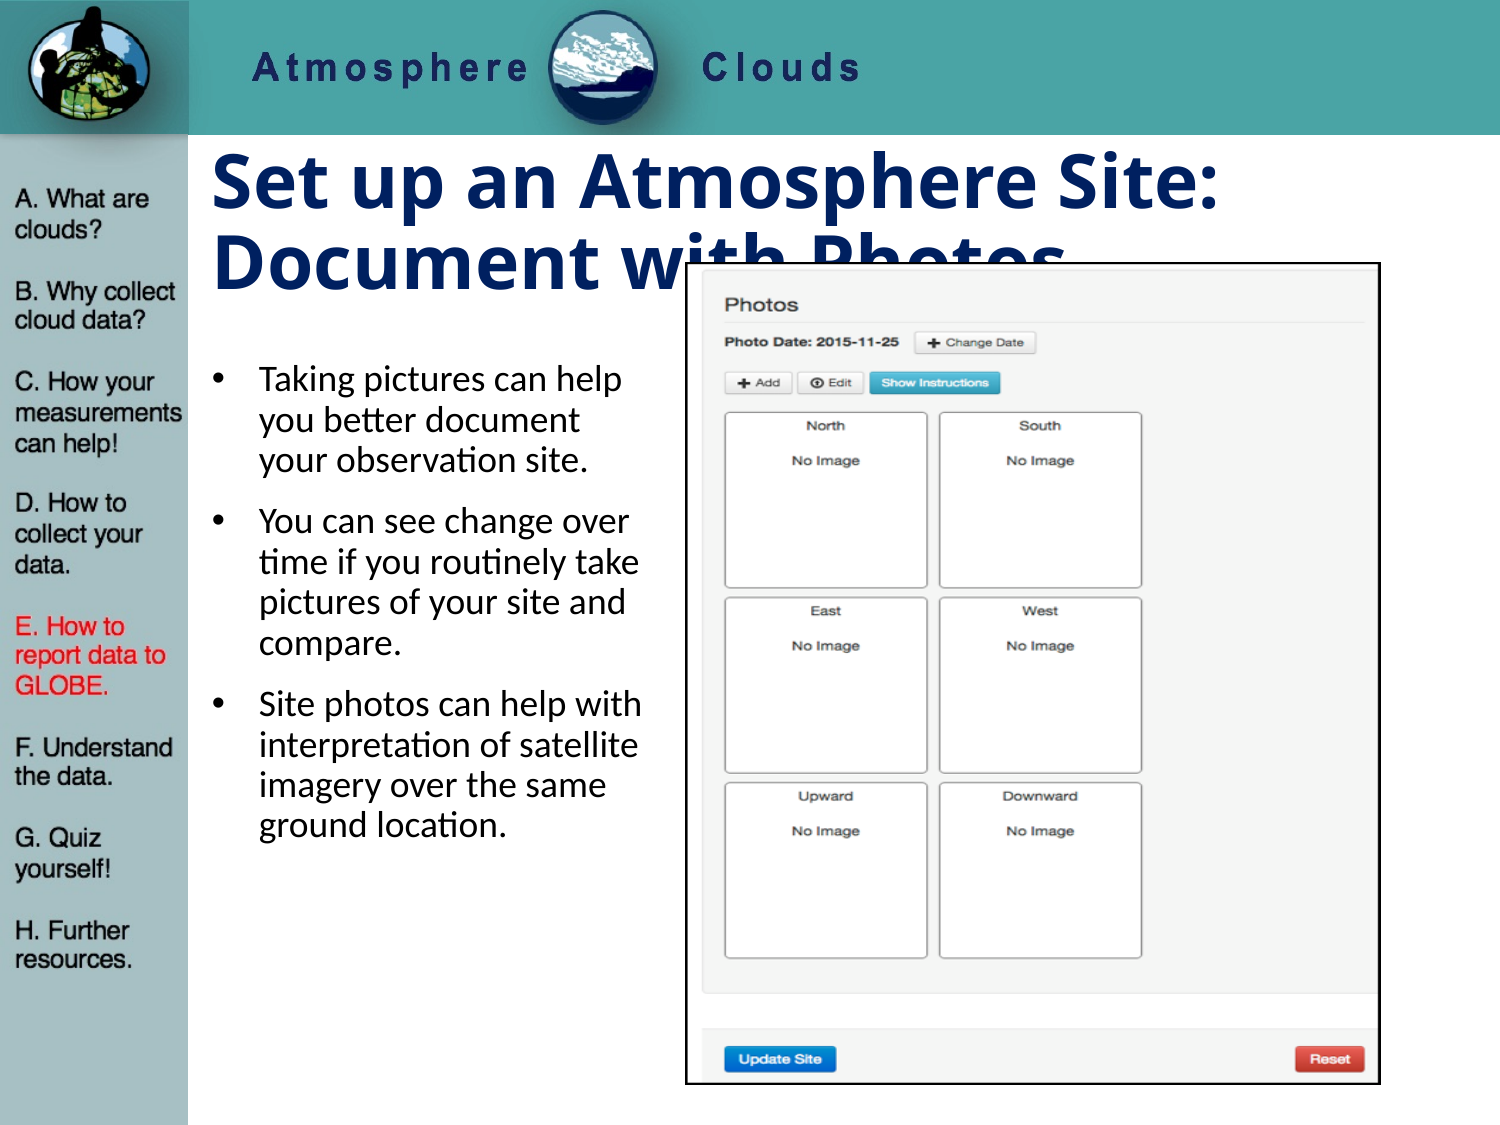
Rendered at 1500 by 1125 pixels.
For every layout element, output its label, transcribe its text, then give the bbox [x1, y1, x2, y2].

picture [0, 0, 1500, 1125]
list Taking pictures can help you better document your observation site. You can see change over time if you routinely take pictures of your site and compare. Site photos can help with interpretation of satellite imagery over the same ground location. [196, 351, 660, 1066]
picture [685, 262, 1381, 1085]
title Set up an Atmosphere Site: Document with Photos [196, 115, 1491, 334]
slide_number <number> [1059, 1042, 1397, 1103]
